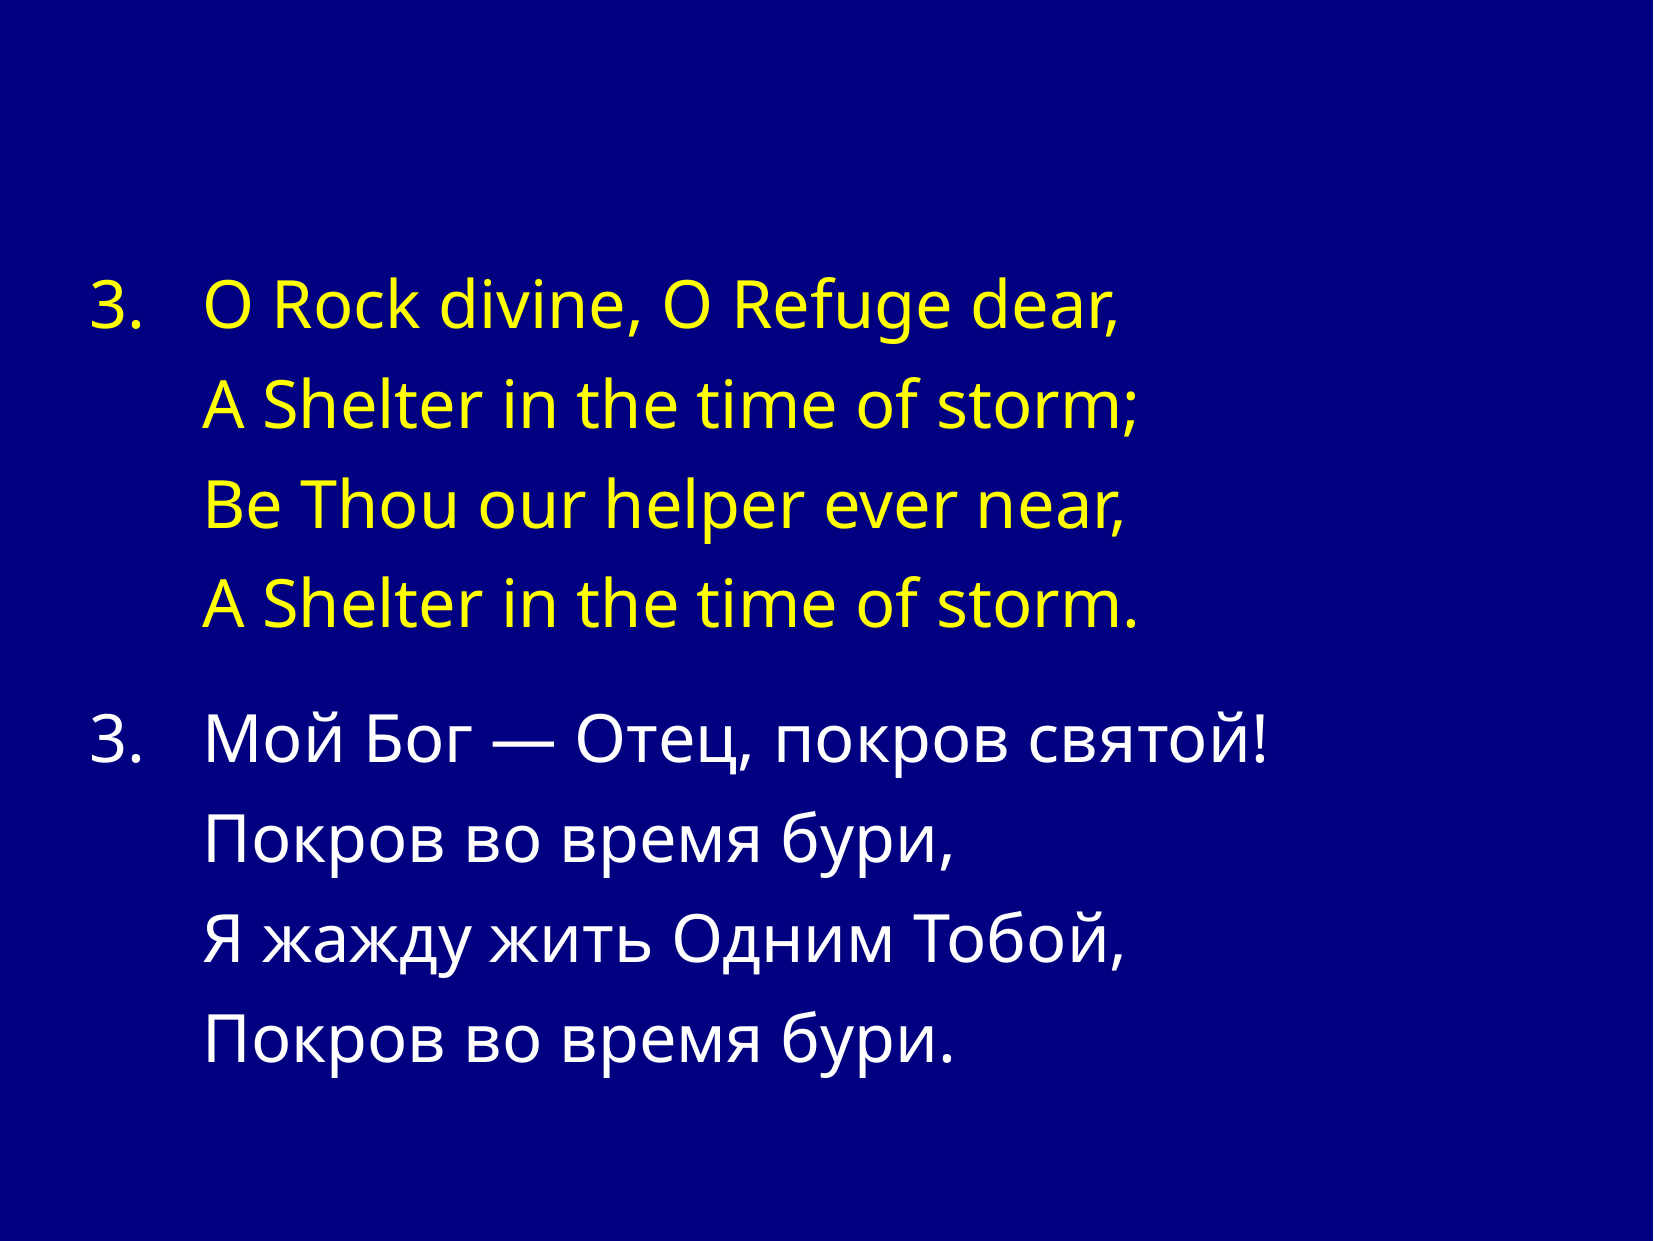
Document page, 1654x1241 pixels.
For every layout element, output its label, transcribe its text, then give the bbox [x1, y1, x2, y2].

text_box 3. Мой Бог — Отец, покров святой! Покров во время бури, Я жажду жить Одним Тобой, Покров во время бури. [75, 675, 1576, 1163]
text_box 3. O Rock divine, O Refuge dear, A Shelter in the time of storm; Be Thou our helper ever near, A Shelter in the time of storm. [75, 150, 1576, 638]
